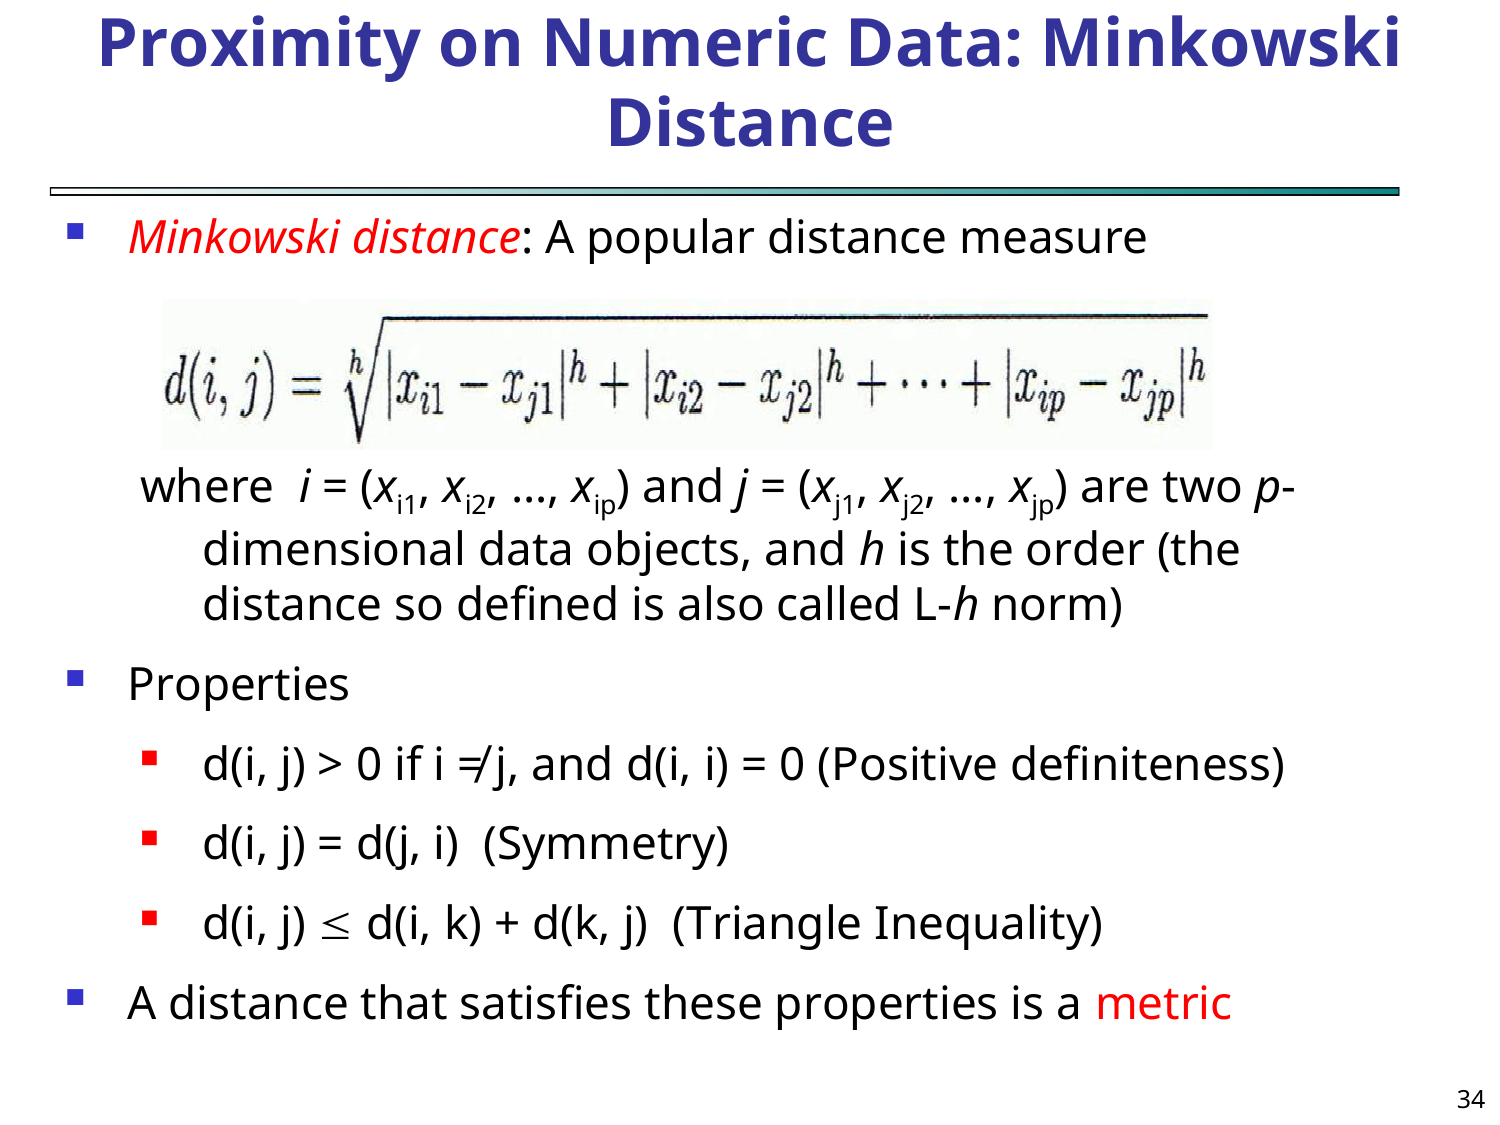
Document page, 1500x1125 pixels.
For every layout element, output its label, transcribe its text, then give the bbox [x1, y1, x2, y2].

text_box 34 [1187, 1062, 1500, 1125]
picture [162, 299, 1213, 451]
list Minkowski distance: A popular distance measure where i = (xi1, xi2, …, xip) and j = (xj1, xj2, …, xjp) are two p-dimensional data objects, and h is the order (the distance so defined is also called L-h norm) Properties d(i, j) > 0 if i ≠ j, and d(i, i) = 0 (Positive definiteness) d(i, j) = d(j, i) (Symmetry) d(i, j)  d(i, k) + d(k, j) (Triangle Inequality) A distance that satisfies these properties is a metric [49, 200, 1438, 1092]
title Proximity on Numeric Data: Minkowski Distance [0, 0, 1500, 168]
